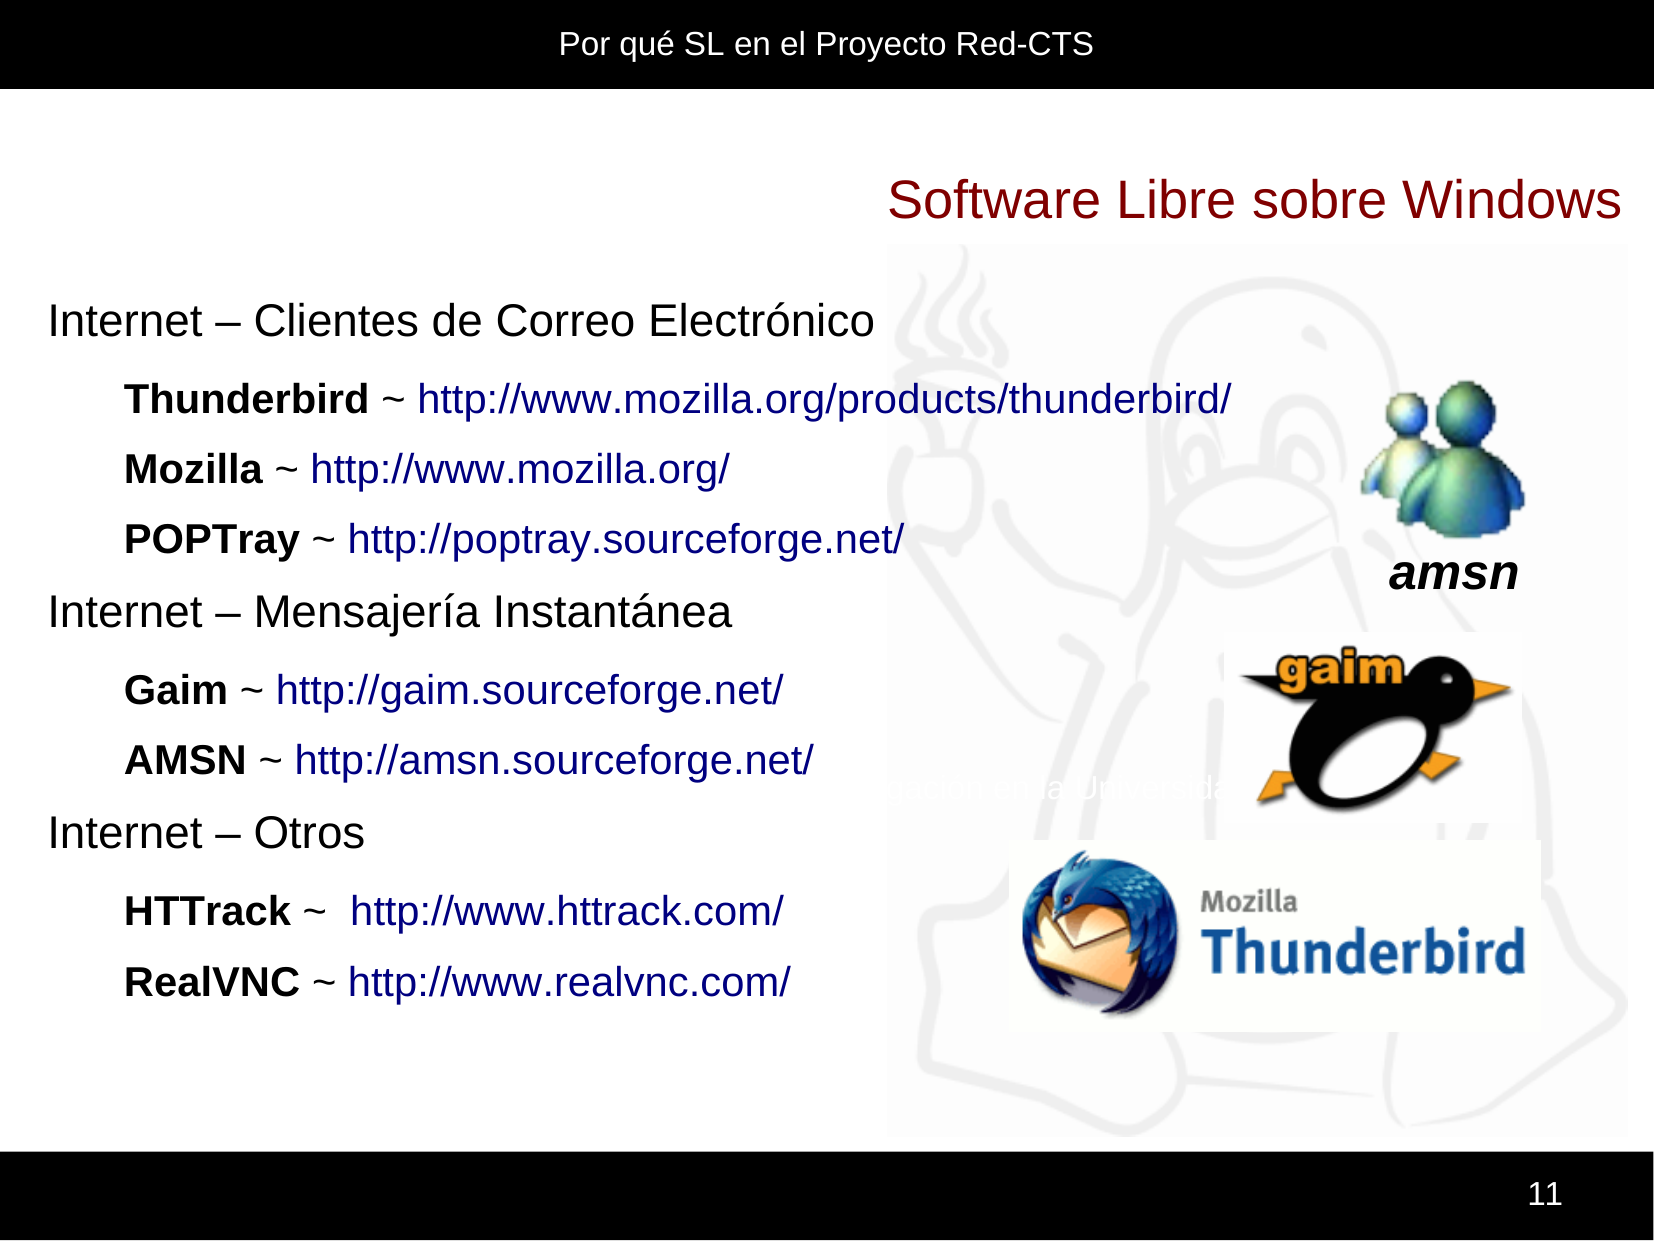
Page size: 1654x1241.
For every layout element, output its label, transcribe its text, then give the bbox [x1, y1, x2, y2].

list Internet – Clientes de Correo Electrónico Thunderbird ~ http://www.mozilla.org/products/thunderbird/ Mozilla ~ http://www.mozilla.org/ POPTray ~ http://poptray.sourceforge.net/ Internet – Mensajería Instantánea Gaim ~ http://gaim.sourceforge.net/ AMSN ~ http://amsn.sourceforge.net/ Internet – Otros HTTrack ~ http://www.httrack.com/ RealVNC ~ http://www.realvnc.com/ [29, 295, 1625, 1141]
text_box amsn [1389, 544, 1520, 602]
picture [1358, 366, 1530, 556]
picture [887, 244, 1628, 1137]
picture [1224, 632, 1522, 823]
title Software Libre sobre Windows [147, 147, 1625, 252]
picture [1009, 840, 1541, 1032]
text_box Por qué SL en el Proyecto Red-CTS [0, 0, 1654, 89]
